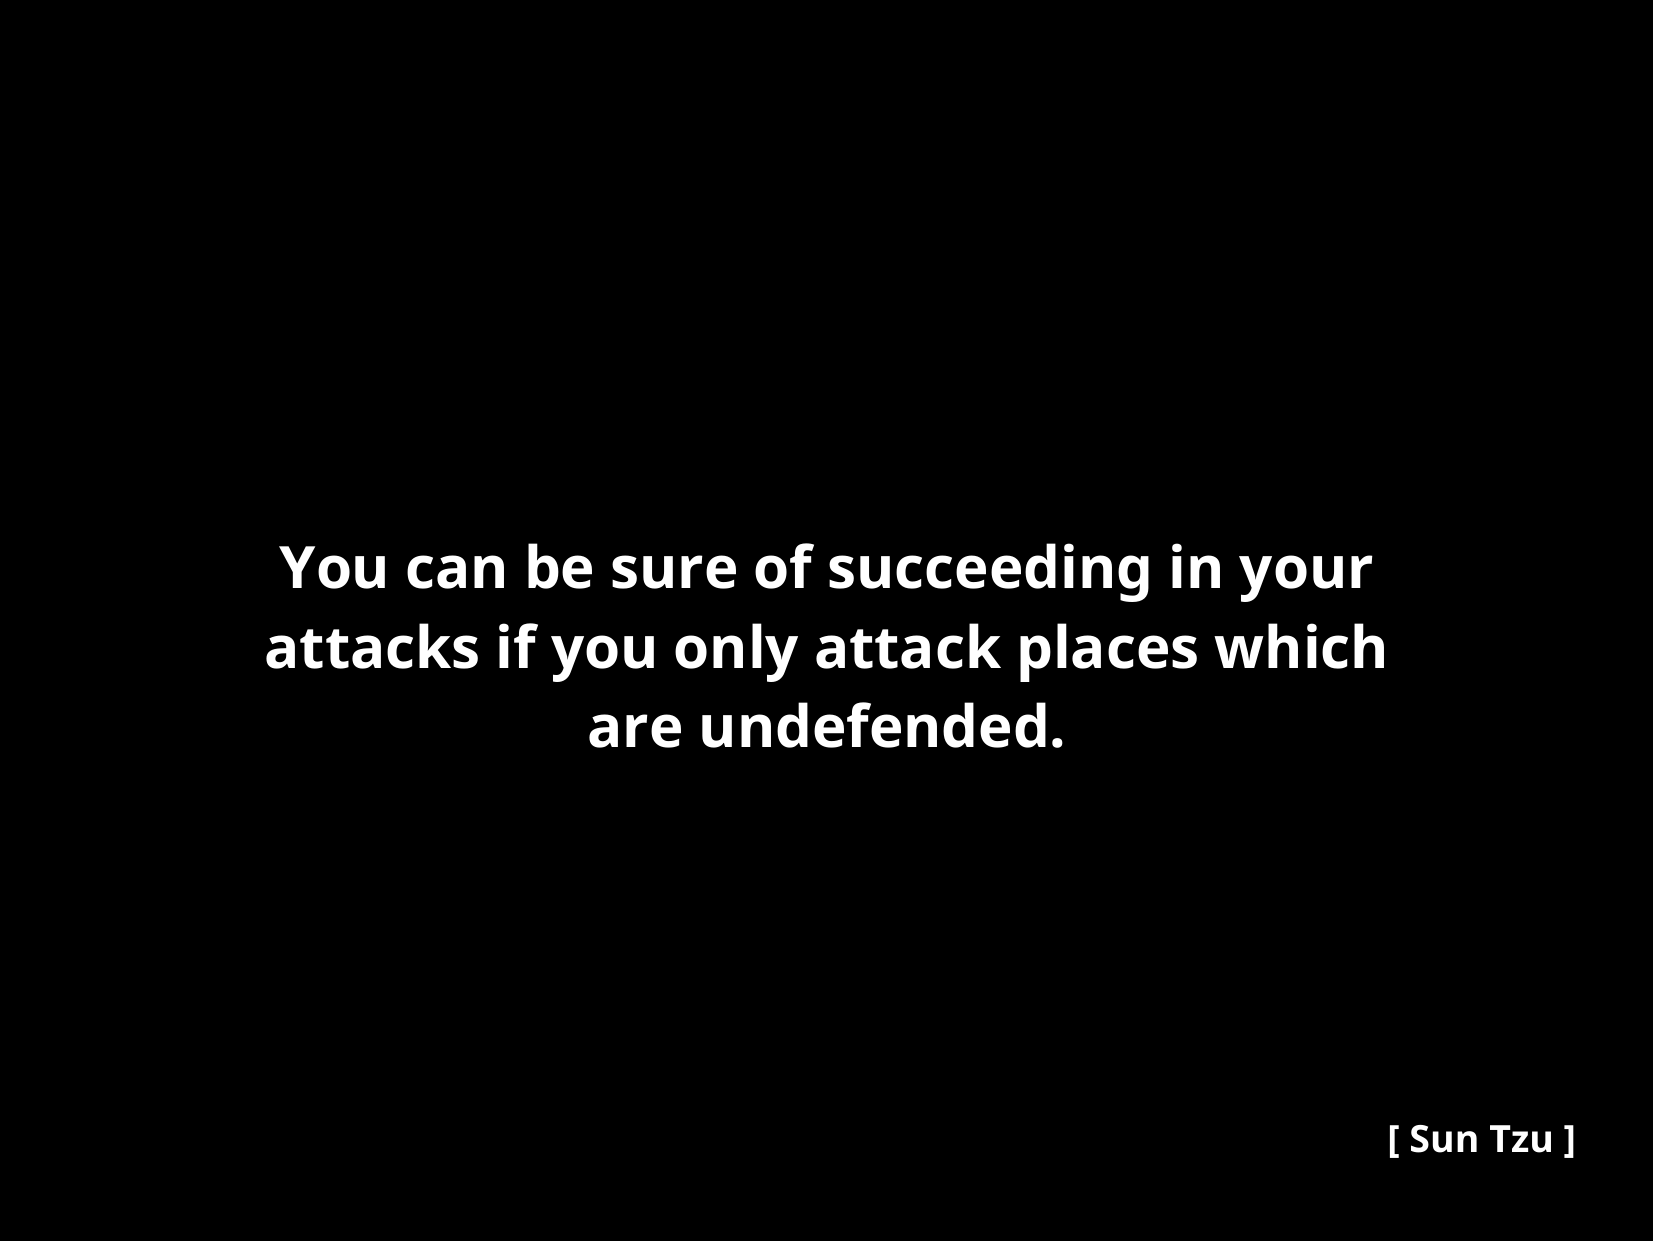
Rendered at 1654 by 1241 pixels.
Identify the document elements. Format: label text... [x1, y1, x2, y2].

text_box [ Sun Tzu ] [1372, 1105, 1653, 1165]
text_box You can be sure of succeeding in your attacks if you only attack places which are undefended. [227, 519, 1428, 673]
